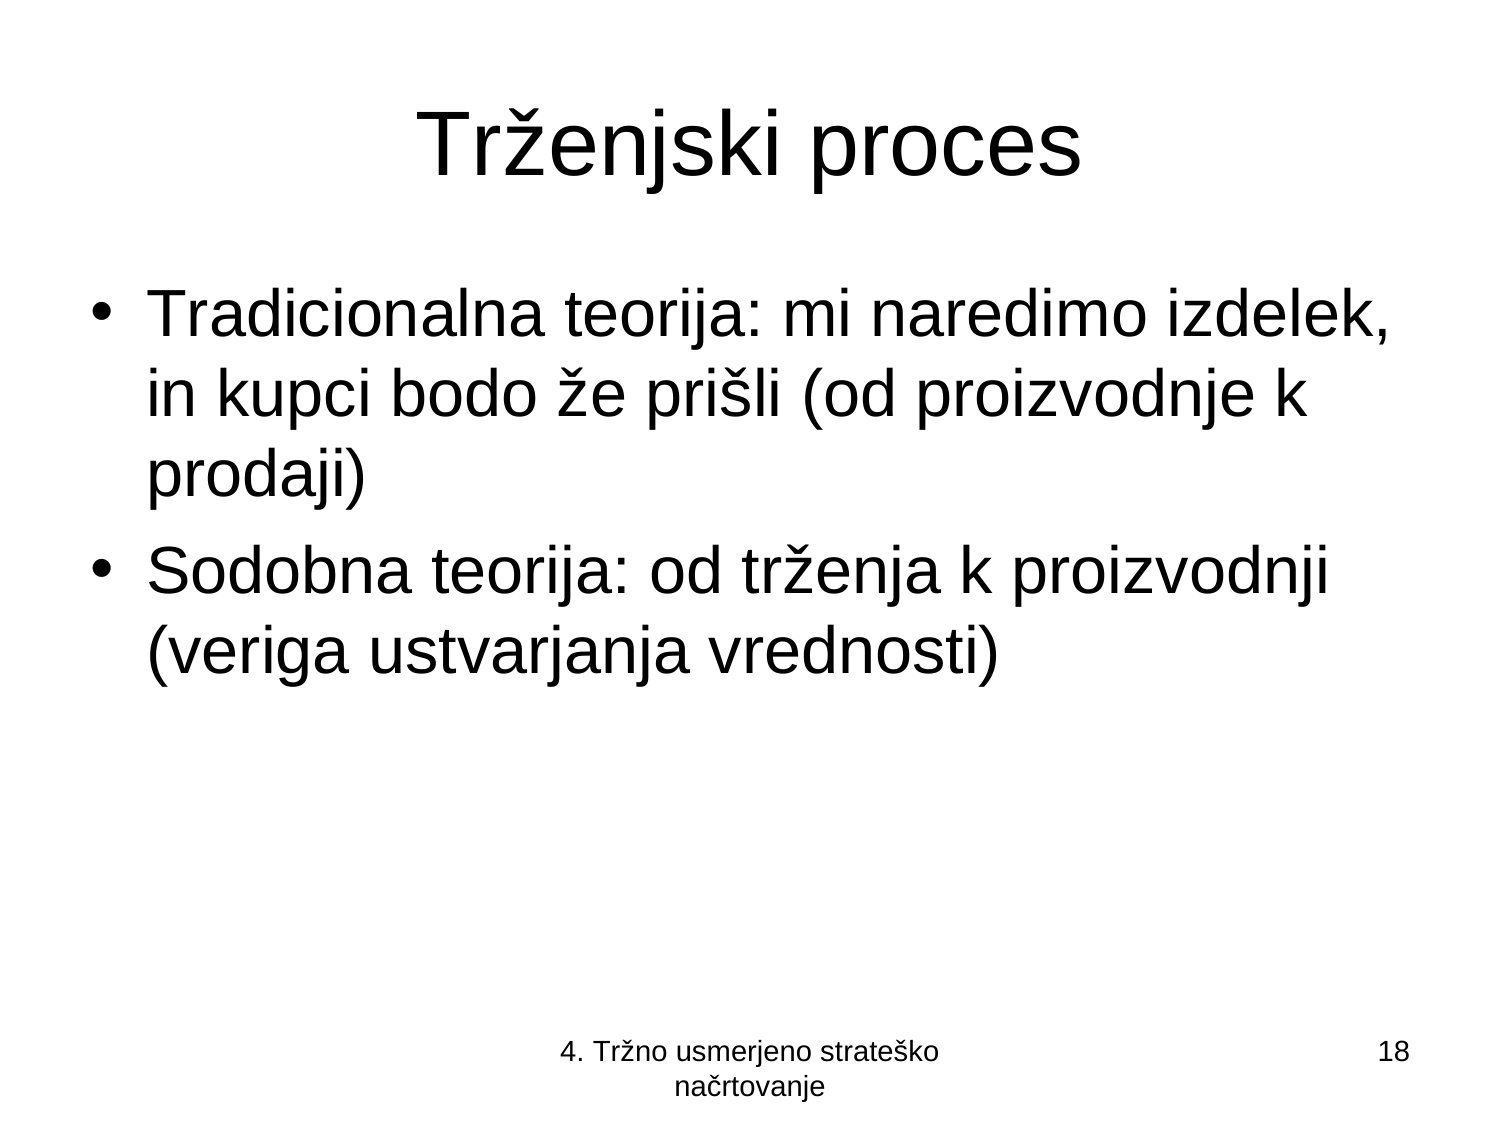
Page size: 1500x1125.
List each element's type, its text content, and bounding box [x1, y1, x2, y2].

title Trženjski proces [75, 45, 1426, 233]
text_box 4. Tržno usmerjeno strateško načrtovanje [512, 1024, 988, 1103]
text_box <number> [1074, 1024, 1426, 1103]
list Tradicionalna teorija: mi naredimo izdelek, in kupci bodo že prišli (od proizvodnje k prodaji) Sodobna teorija: od trženja k proizvodnji (veriga ustvarjanja vrednosti) [75, 262, 1426, 1006]
